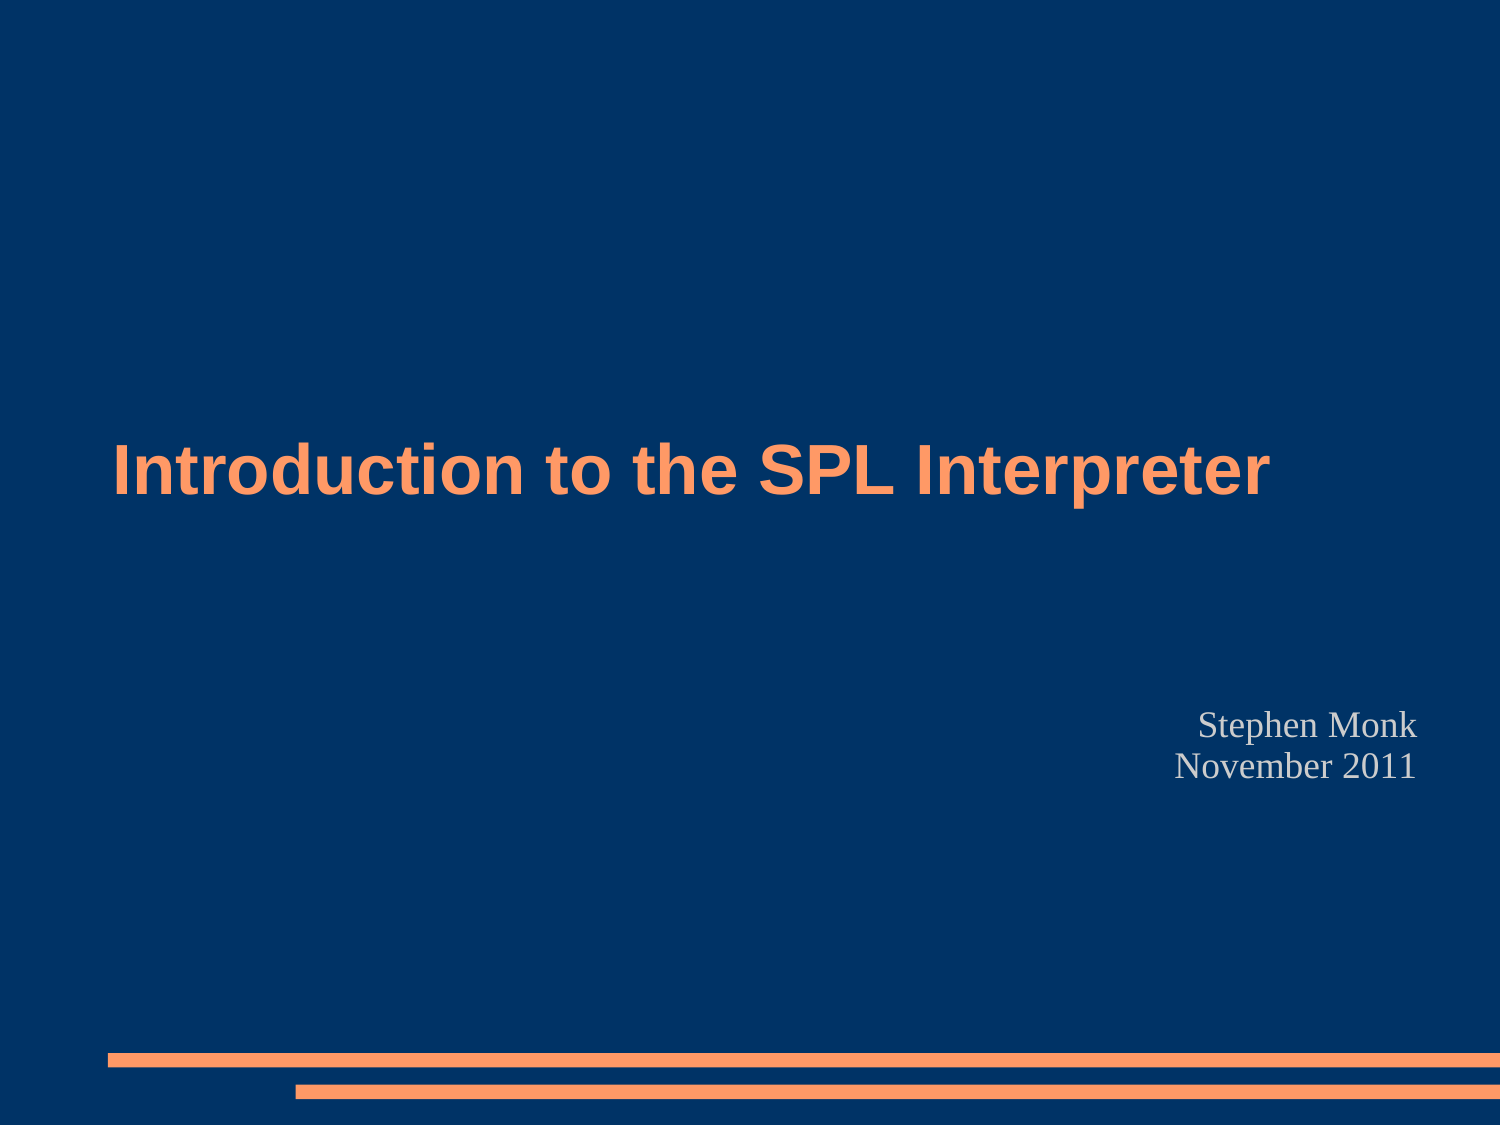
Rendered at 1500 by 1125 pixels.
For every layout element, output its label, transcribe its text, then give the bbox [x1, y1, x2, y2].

subtitle Stephen Monk November 2011 [111, 295, 1418, 1030]
